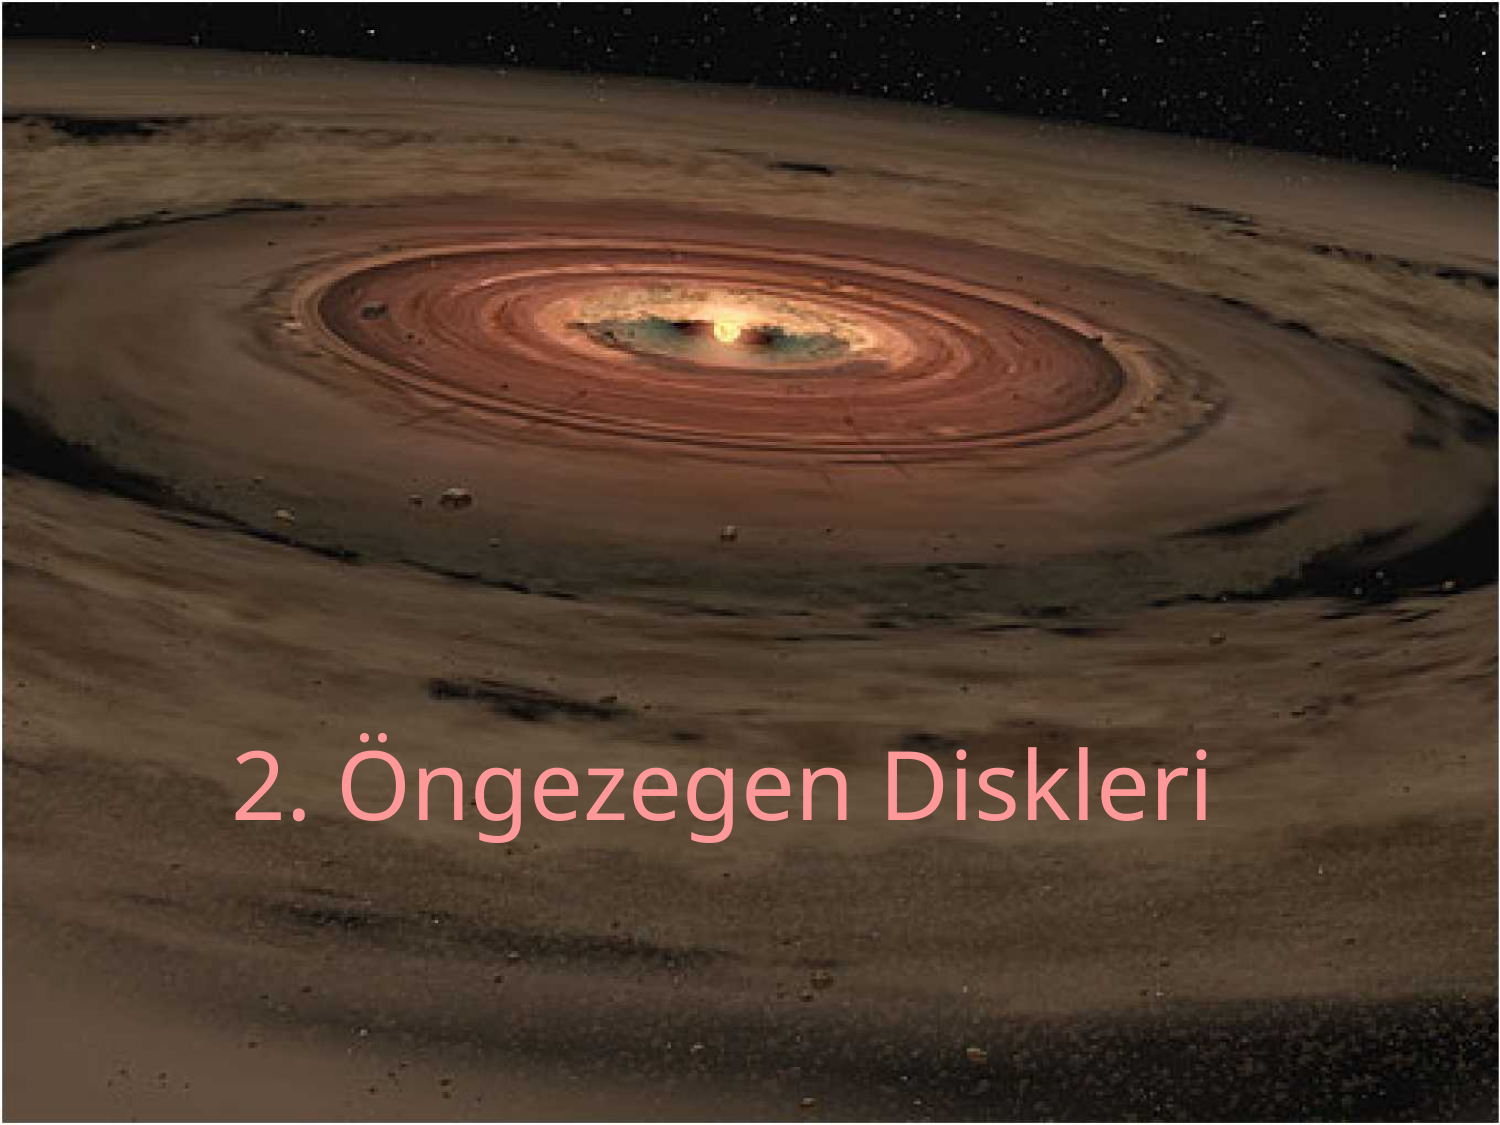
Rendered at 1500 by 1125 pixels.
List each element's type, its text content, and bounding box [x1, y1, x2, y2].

picture [0, 0, 1500, 1125]
text_box 2. Öngezegen Diskleri [165, 717, 1282, 963]
